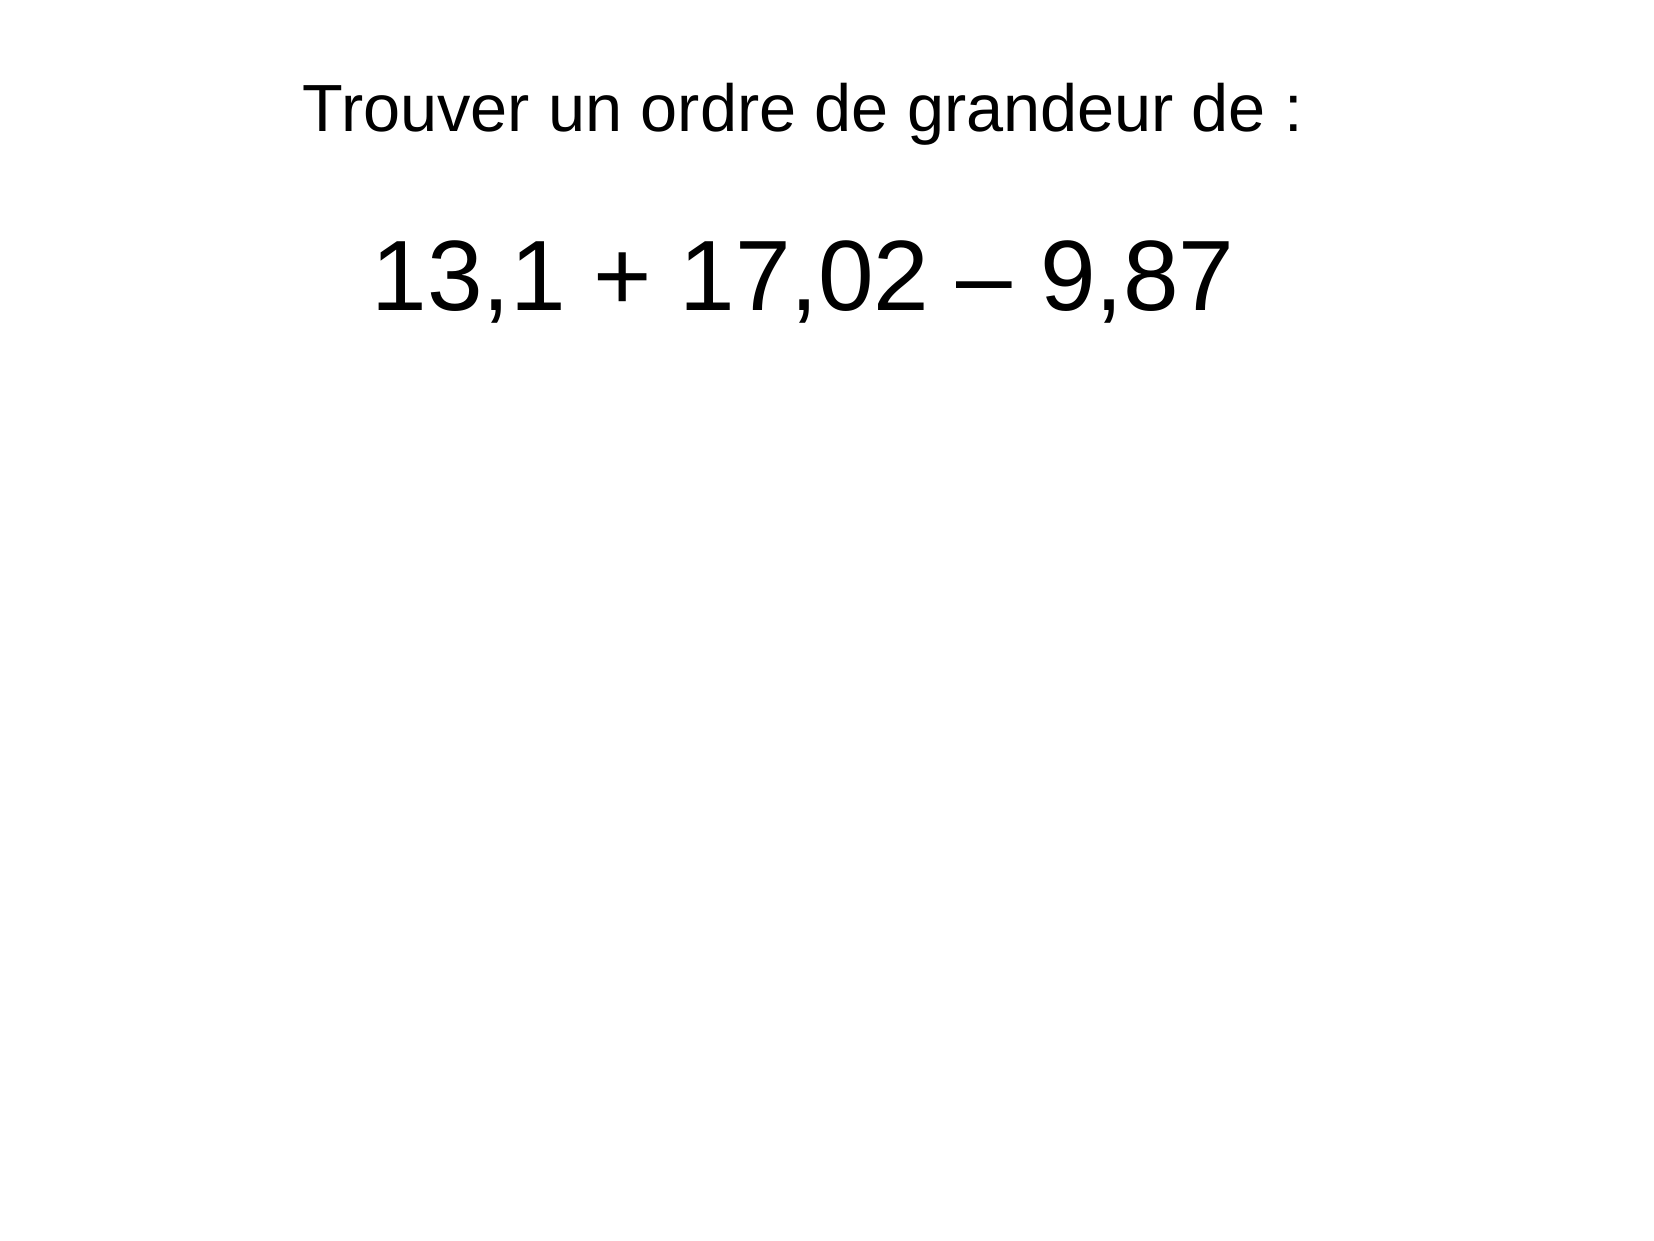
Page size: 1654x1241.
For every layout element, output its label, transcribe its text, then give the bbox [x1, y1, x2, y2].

subtitle Trouver un ordre de grandeur de : 13,1 + 17,02 – 9,87 [59, 70, 1548, 482]
